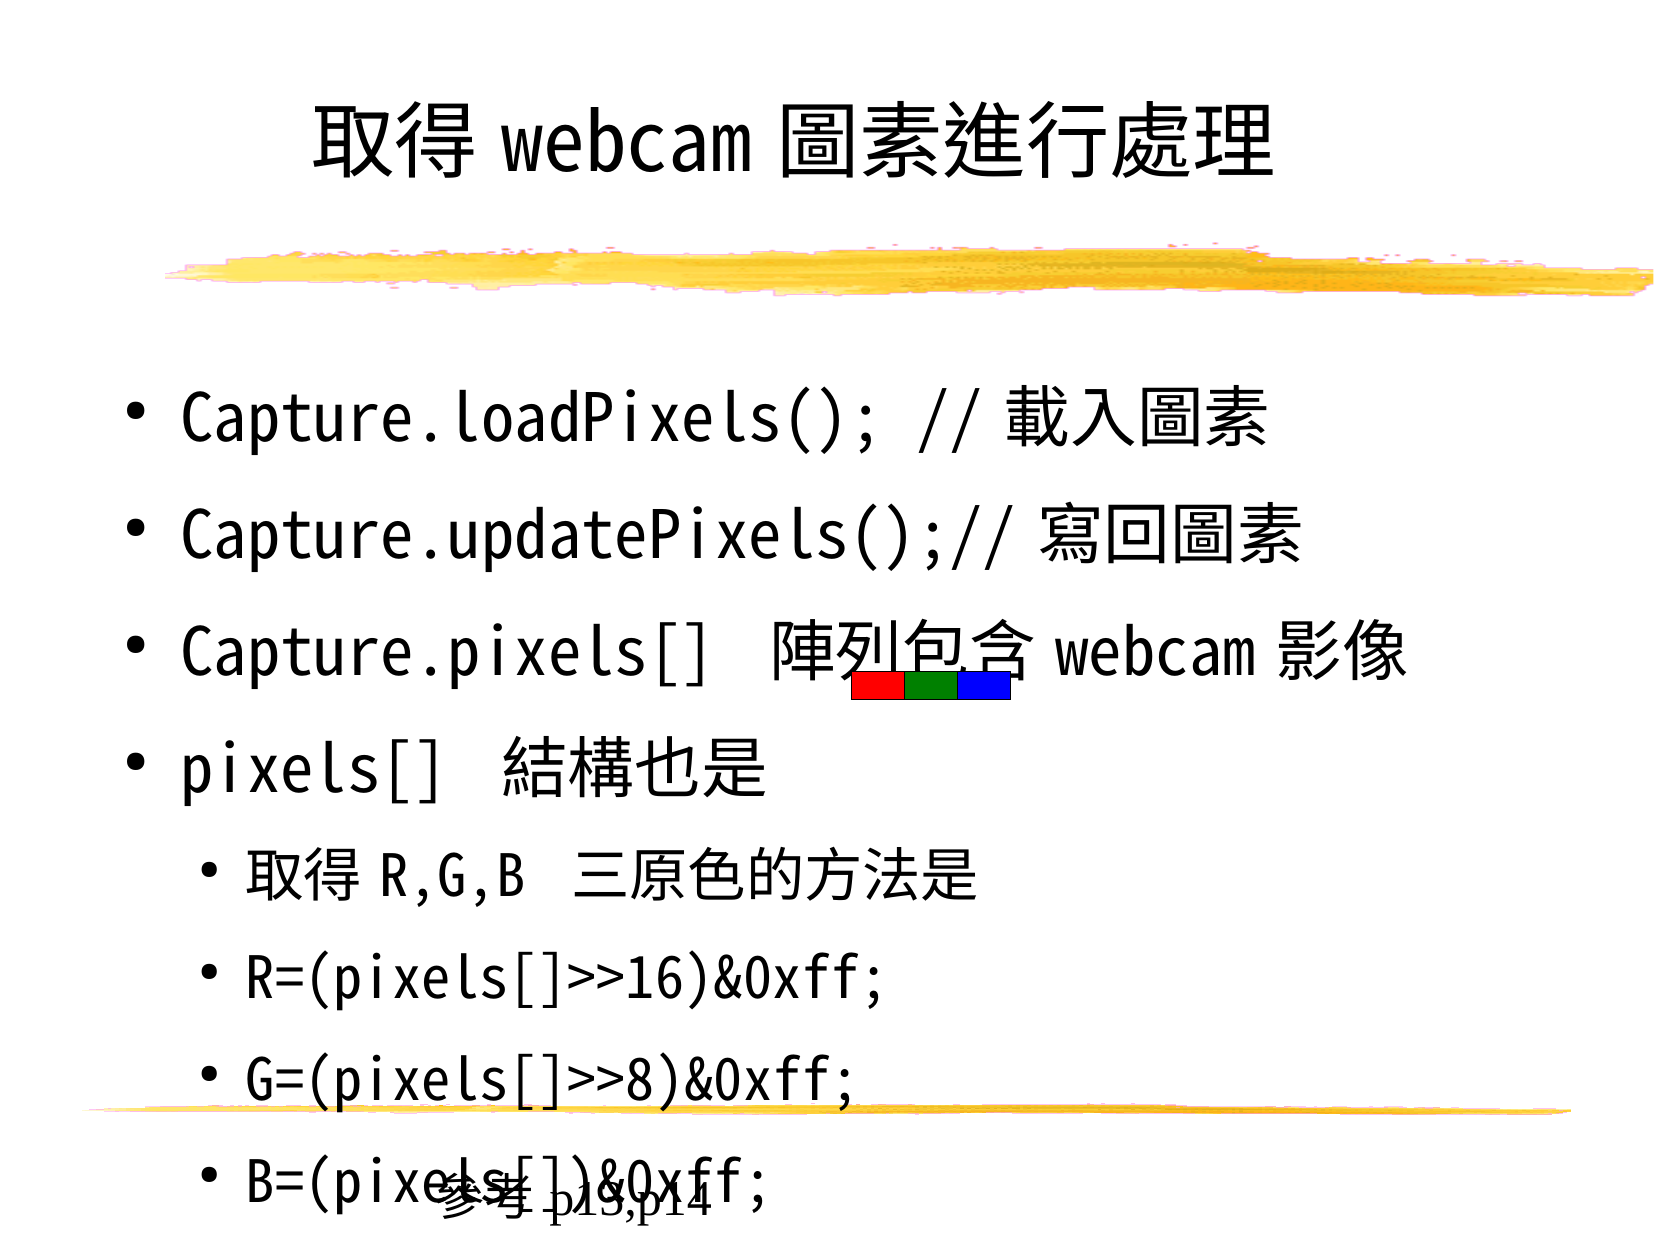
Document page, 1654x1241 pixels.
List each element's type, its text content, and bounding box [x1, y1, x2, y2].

picture [165, 237, 1654, 308]
picture [82, 1102, 1571, 1117]
list Capture.loadPixels(); //載入圖素 Capture.updatePixels();//寫回圖素 Capture.pixels[] 陣列包含webcam影像 pixels[] 結構也是 取得R,G,B 三原色的方法是 R=(pixels[]>>16)&0xff; G=(pixels[]>>8)&0xff; B=(pixels[])&0xff; [124, 358, 1591, 1103]
text_box [851, 671, 1011, 700]
title 取得webcam圖素進行處理 [76, 28, 1482, 235]
text_box 參考p13,p14 [434, 1152, 713, 1227]
